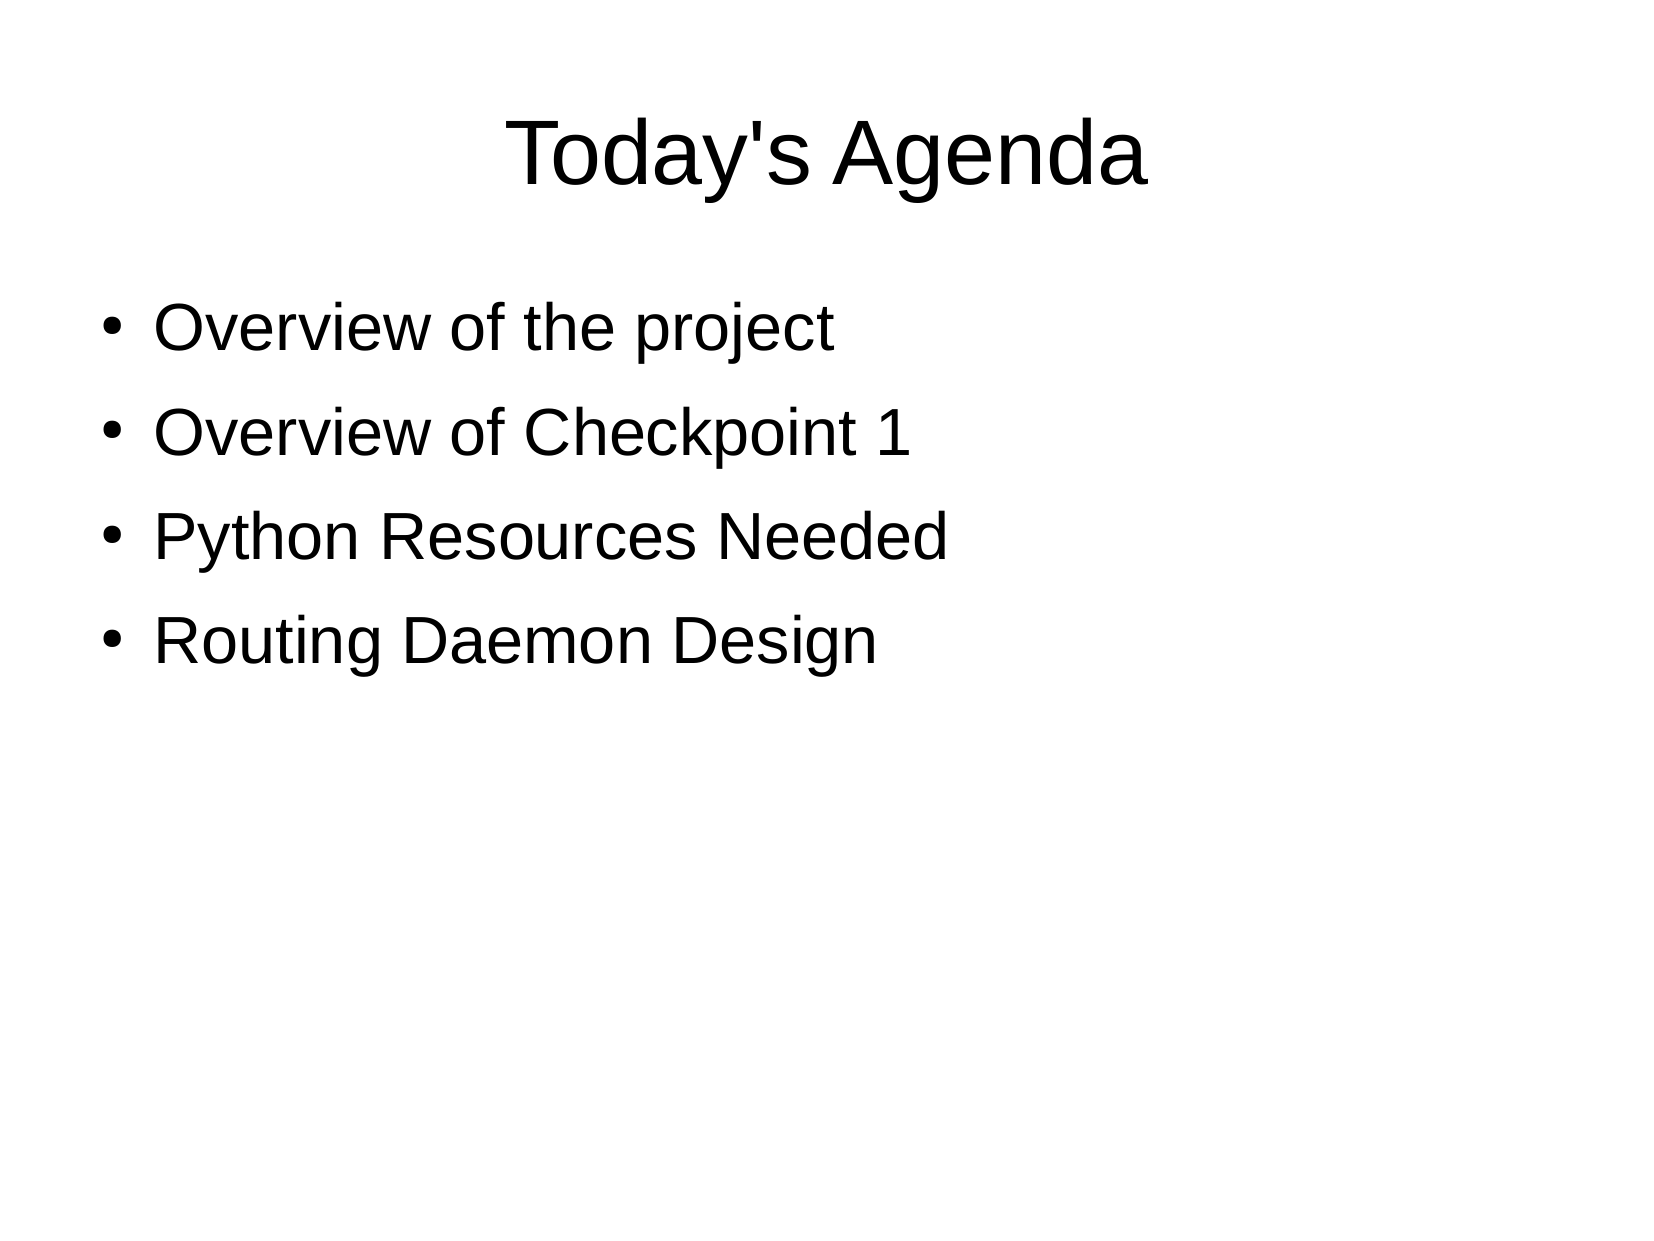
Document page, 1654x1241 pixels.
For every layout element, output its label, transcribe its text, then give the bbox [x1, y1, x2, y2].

list Overview of the project Overview of Checkpoint 1 Python Resources Needed Routing Daemon Design [82, 290, 1571, 1109]
title Today's Agenda [82, 56, 1571, 250]
